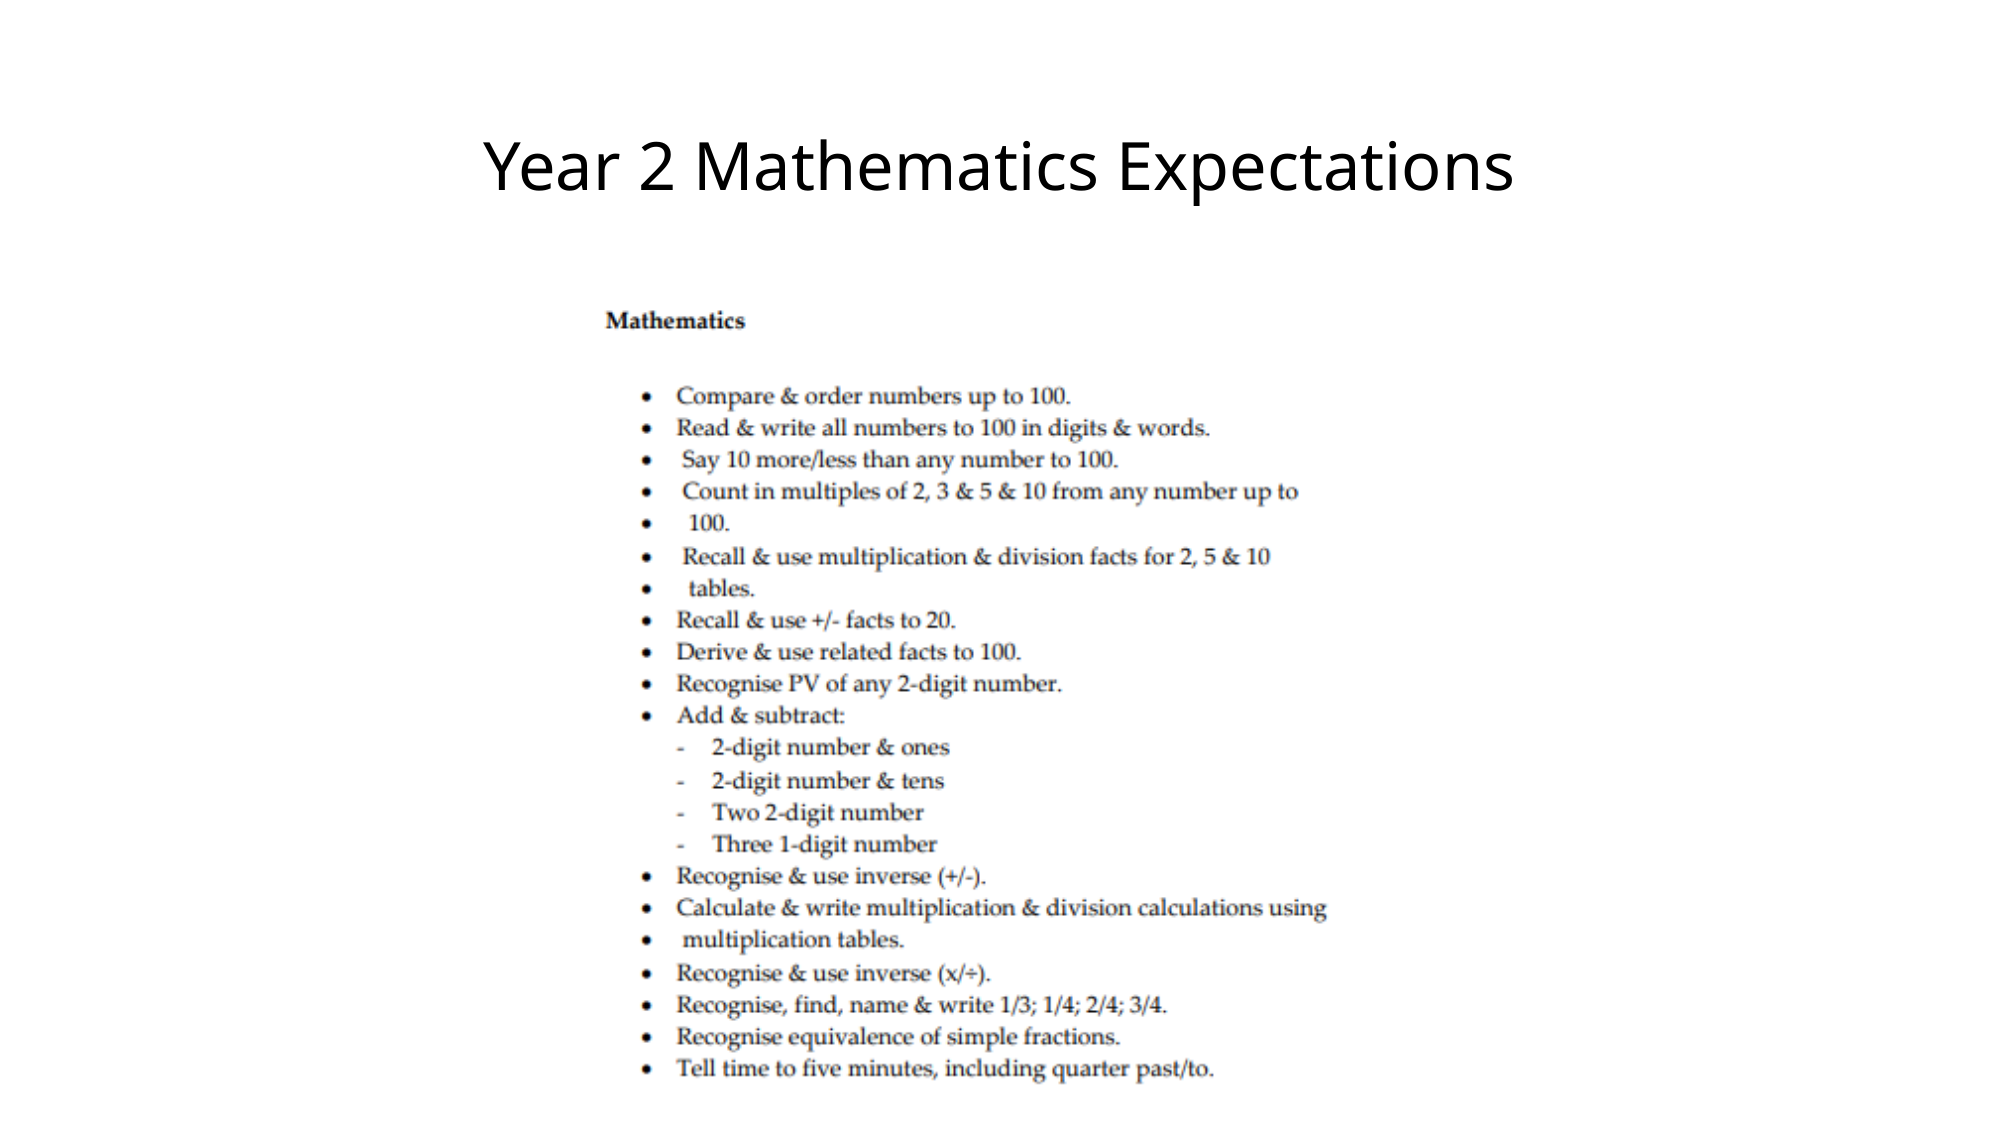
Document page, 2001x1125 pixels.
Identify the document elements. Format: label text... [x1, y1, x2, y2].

title Year 2 Mathematics Expectations [137, 59, 1863, 278]
picture [558, 230, 1403, 1125]
